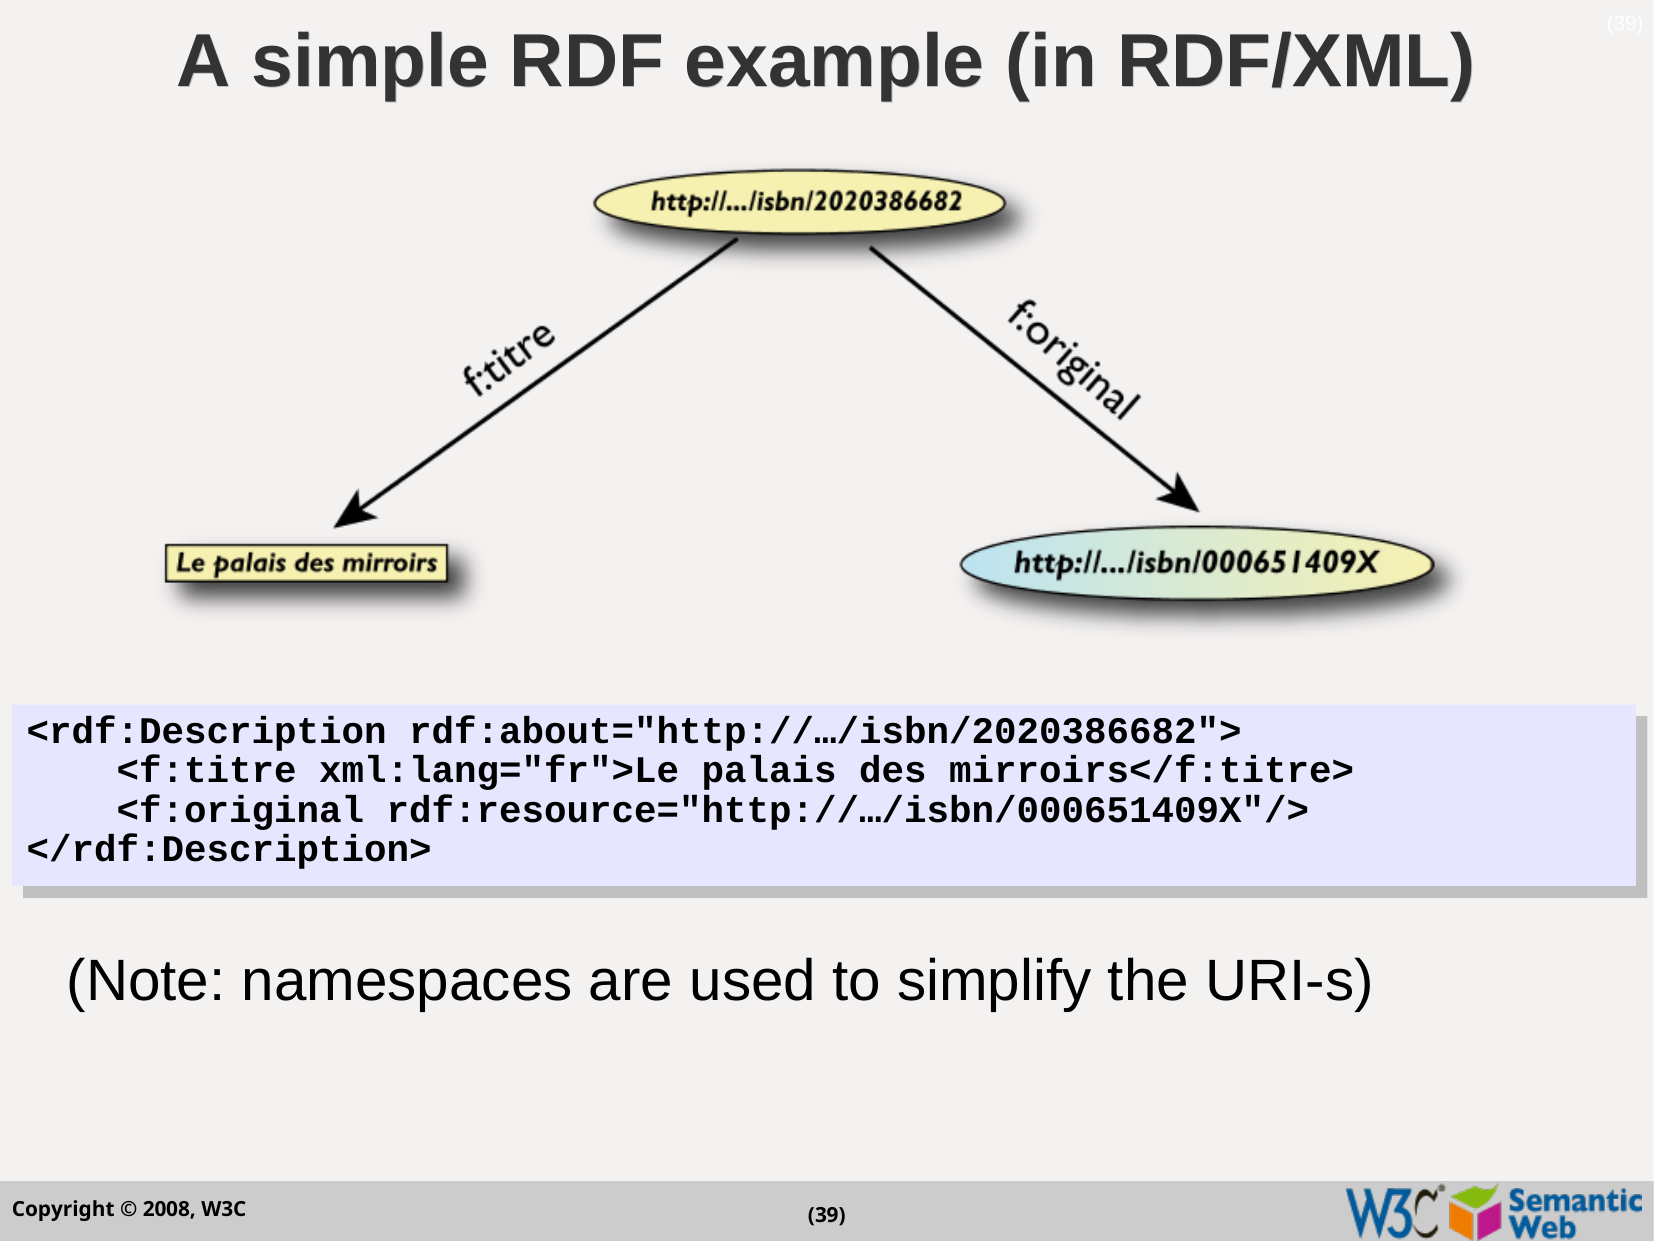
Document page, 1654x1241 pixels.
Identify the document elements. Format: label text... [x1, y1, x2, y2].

picture [147, 152, 1485, 650]
title A simple RDF example (in RDF/XML) [0, 0, 1654, 119]
text_box <rdf:Description rdf:about="http://…/isbn/2020386682"> <f:titre xml:lang="fr">Le palais des mirroirs</f:titre> <f:original rdf:resource="http://…/isbn/000651409X"/> </rdf:Description> [11, 704, 1636, 886]
picture [1346, 1181, 1642, 1241]
text_box (Note: namespaces are used to simplify the URI-s) [52, 944, 1447, 1033]
